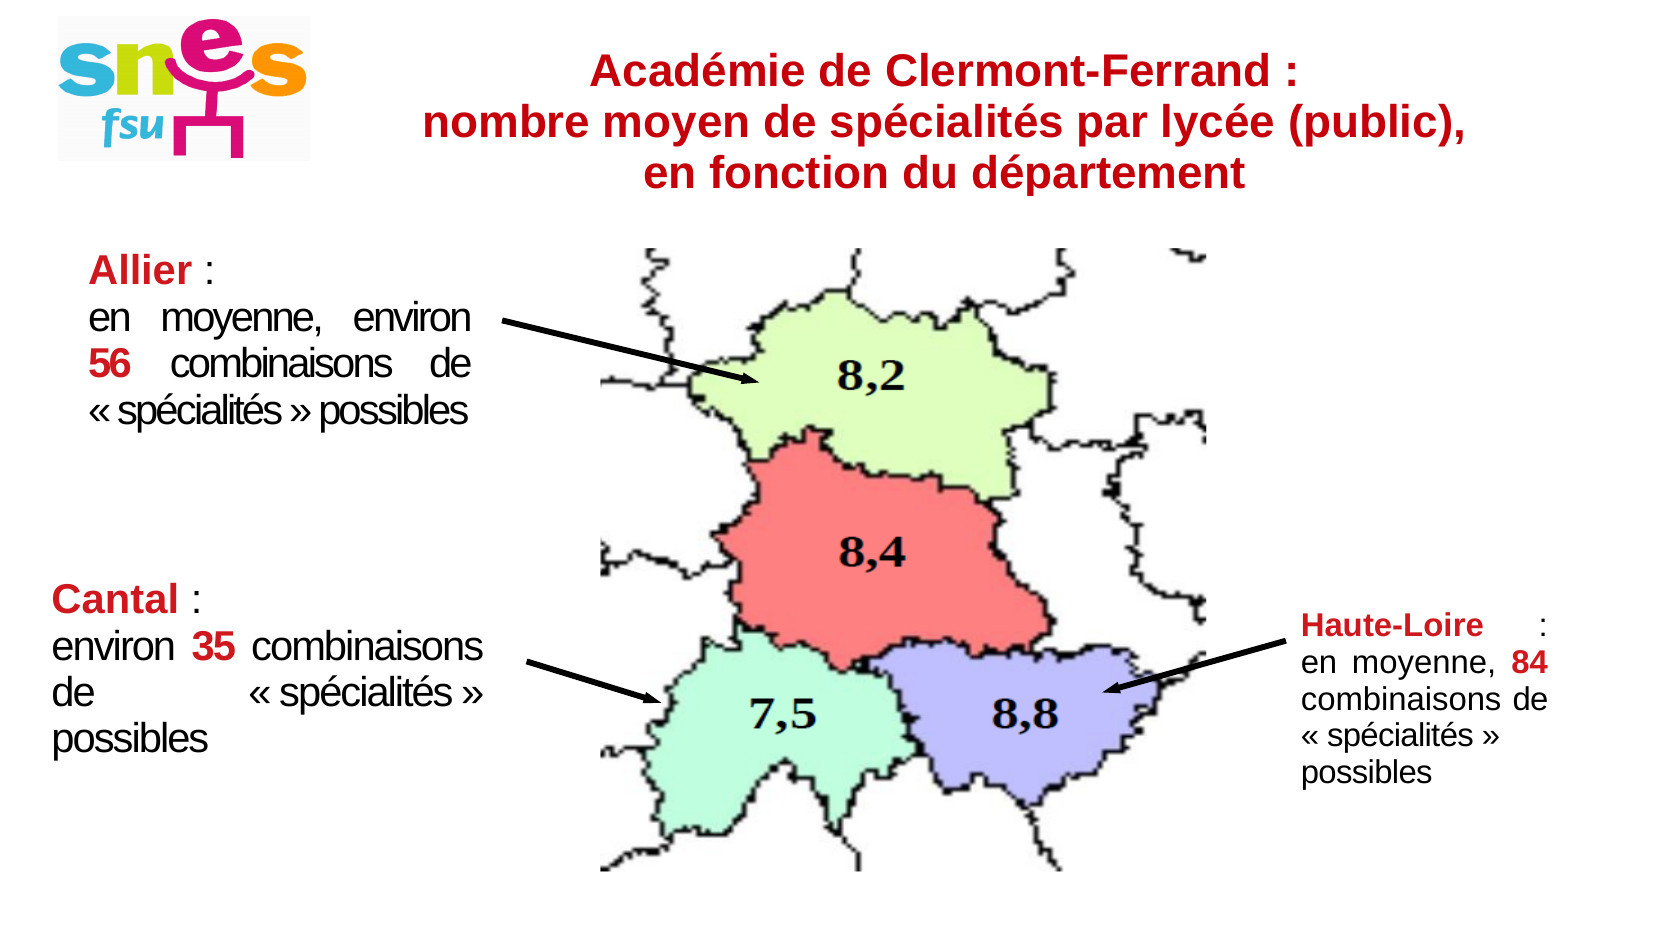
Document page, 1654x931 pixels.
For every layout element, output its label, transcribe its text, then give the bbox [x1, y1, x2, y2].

text_box Allier : en moyenne, environ 56 combinaisons de « spécialités » possibles [73, 239, 487, 449]
picture [58, 17, 310, 161]
text_box Académie de Clermont-Ferrand : nombre moyen de spécialités par lycée (public), en fonction du département [279, 37, 1610, 256]
picture [551, 196, 1250, 889]
text_box Haute-Loire : en moyenne, 84 combinaisons de « spécialités » possibles [1285, 599, 1563, 806]
text_box Cantal : environ 35 combinaisons de « spécialités » possibles [36, 568, 515, 777]
